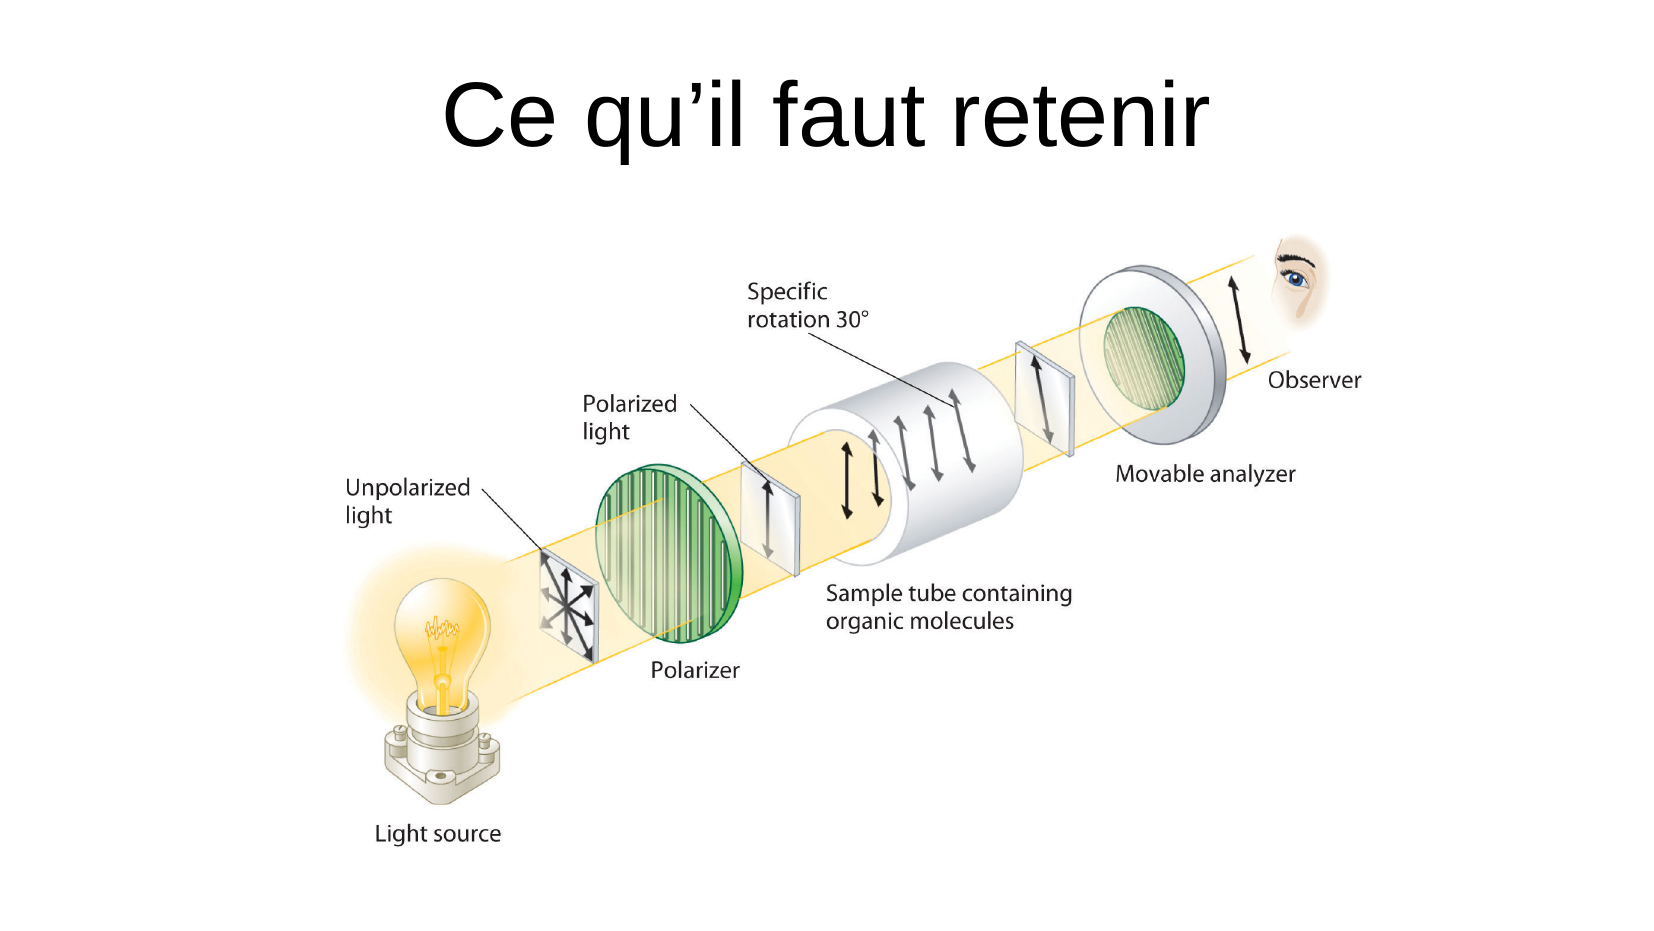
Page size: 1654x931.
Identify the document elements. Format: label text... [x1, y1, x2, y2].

picture [318, 192, 1383, 863]
title Ce qu’il faut retenir [82, 37, 1571, 193]
